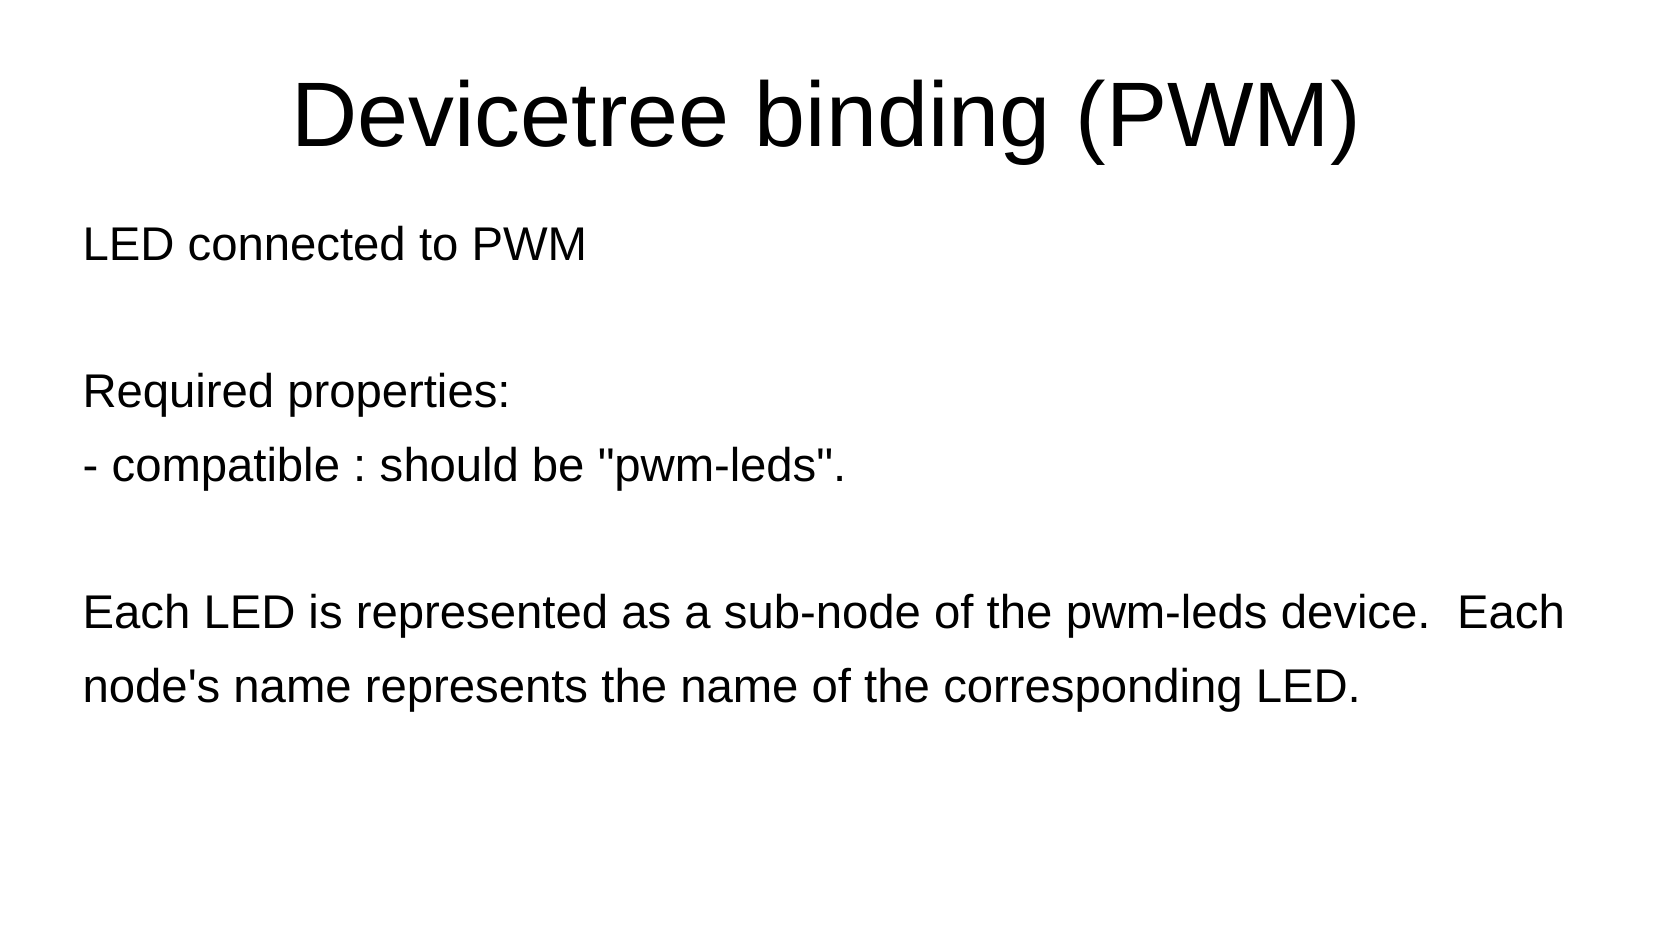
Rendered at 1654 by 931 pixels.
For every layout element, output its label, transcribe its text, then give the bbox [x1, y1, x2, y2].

list LED connected to PWM Required properties: - compatible : should be "pwm-leds". Each LED is represented as a sub-node of the pwm-leds device. Each node's name represents the name of the corresponding LED. [82, 217, 1571, 758]
title Devicetree binding (PWM) [82, 37, 1571, 193]
